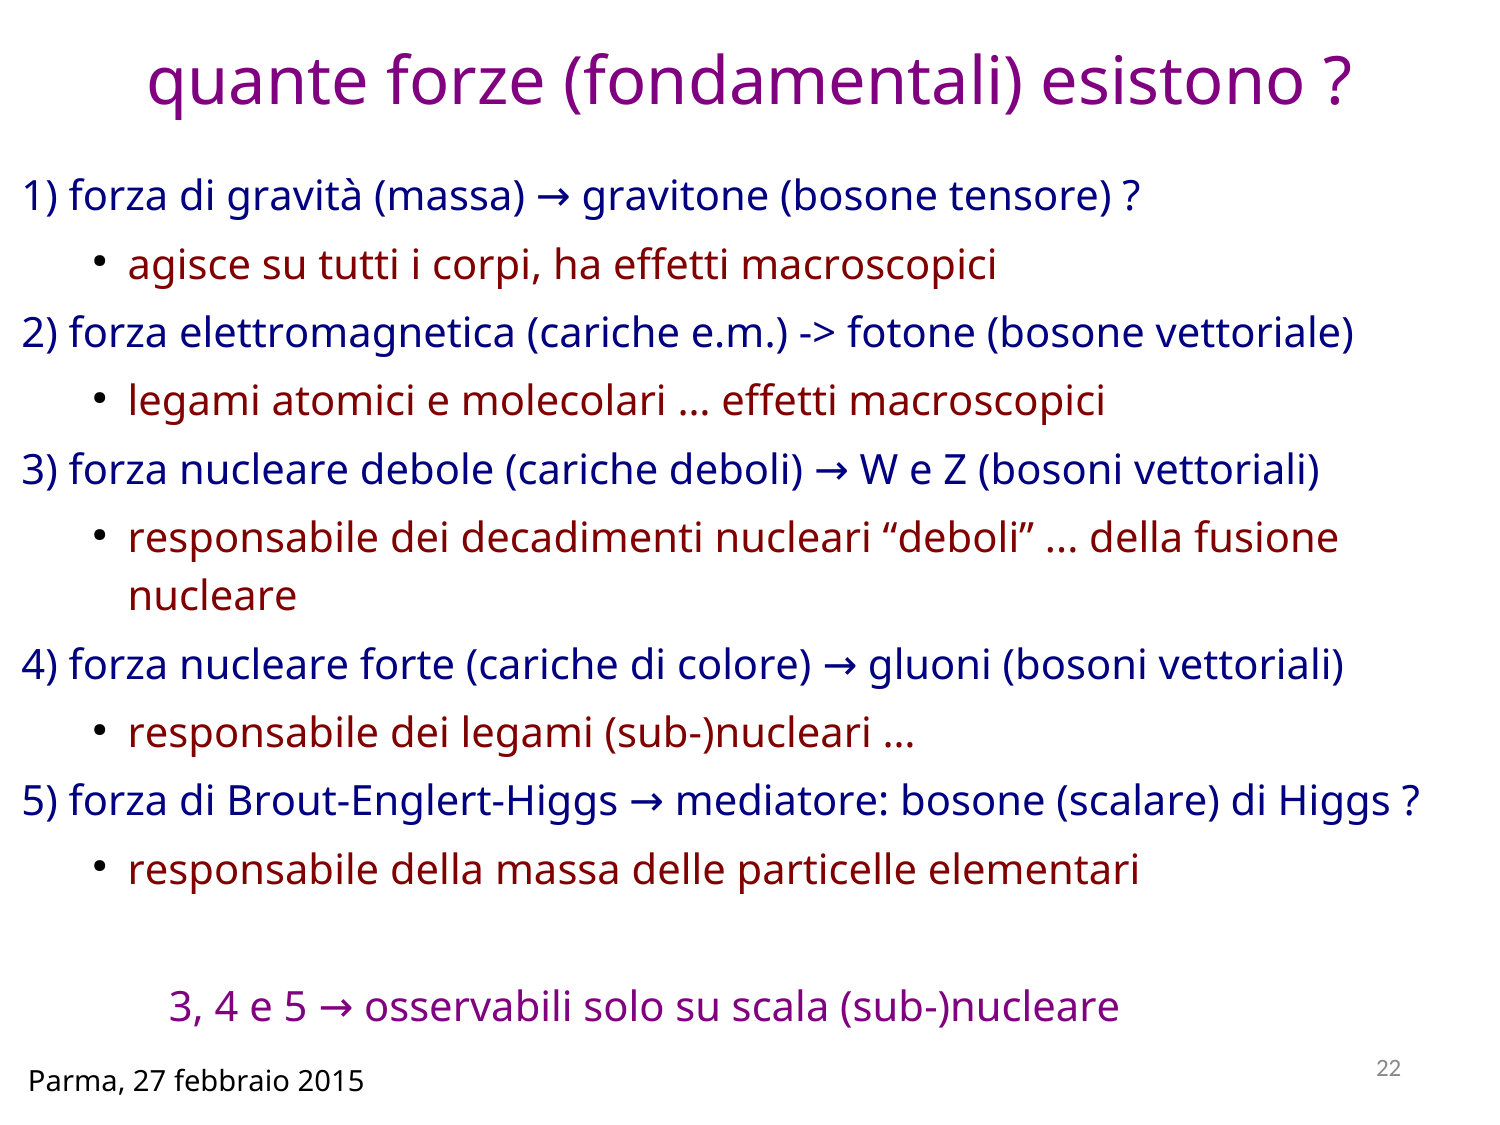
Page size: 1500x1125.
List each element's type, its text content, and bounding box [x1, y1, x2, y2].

text_box <number> [1074, 1042, 1417, 1095]
text_box quante forze (fondamentali) esistono ? [112, 0, 1388, 153]
text_box 1) forza di gravità (massa) → gravitone (bosone tensore) ? agisce su tutti i corpi, ha effetti macroscopici 2) forza elettromagnetica (cariche e.m.) -> fotone (bosone vettoriale) legami atomici e molecolari … effetti macroscopici 3) forza nucleare debole (cariche deboli) → W e Z (bosoni vettoriali) responsabile dei decadimenti nucleari “deboli” ... della fusione nucleare 4) forza nucleare forte (cariche di colore) → gluoni (bosoni vettoriali) responsabile dei legami (sub-)nucleari … 5) forza di Brout-Englert-Higgs → mediatore: bosone (scalare) di Higgs ? responsabile della massa delle particelle elementari 3, 4 e 5 → osservabili solo su scala (sub-)nucleare [6, 153, 1500, 1022]
